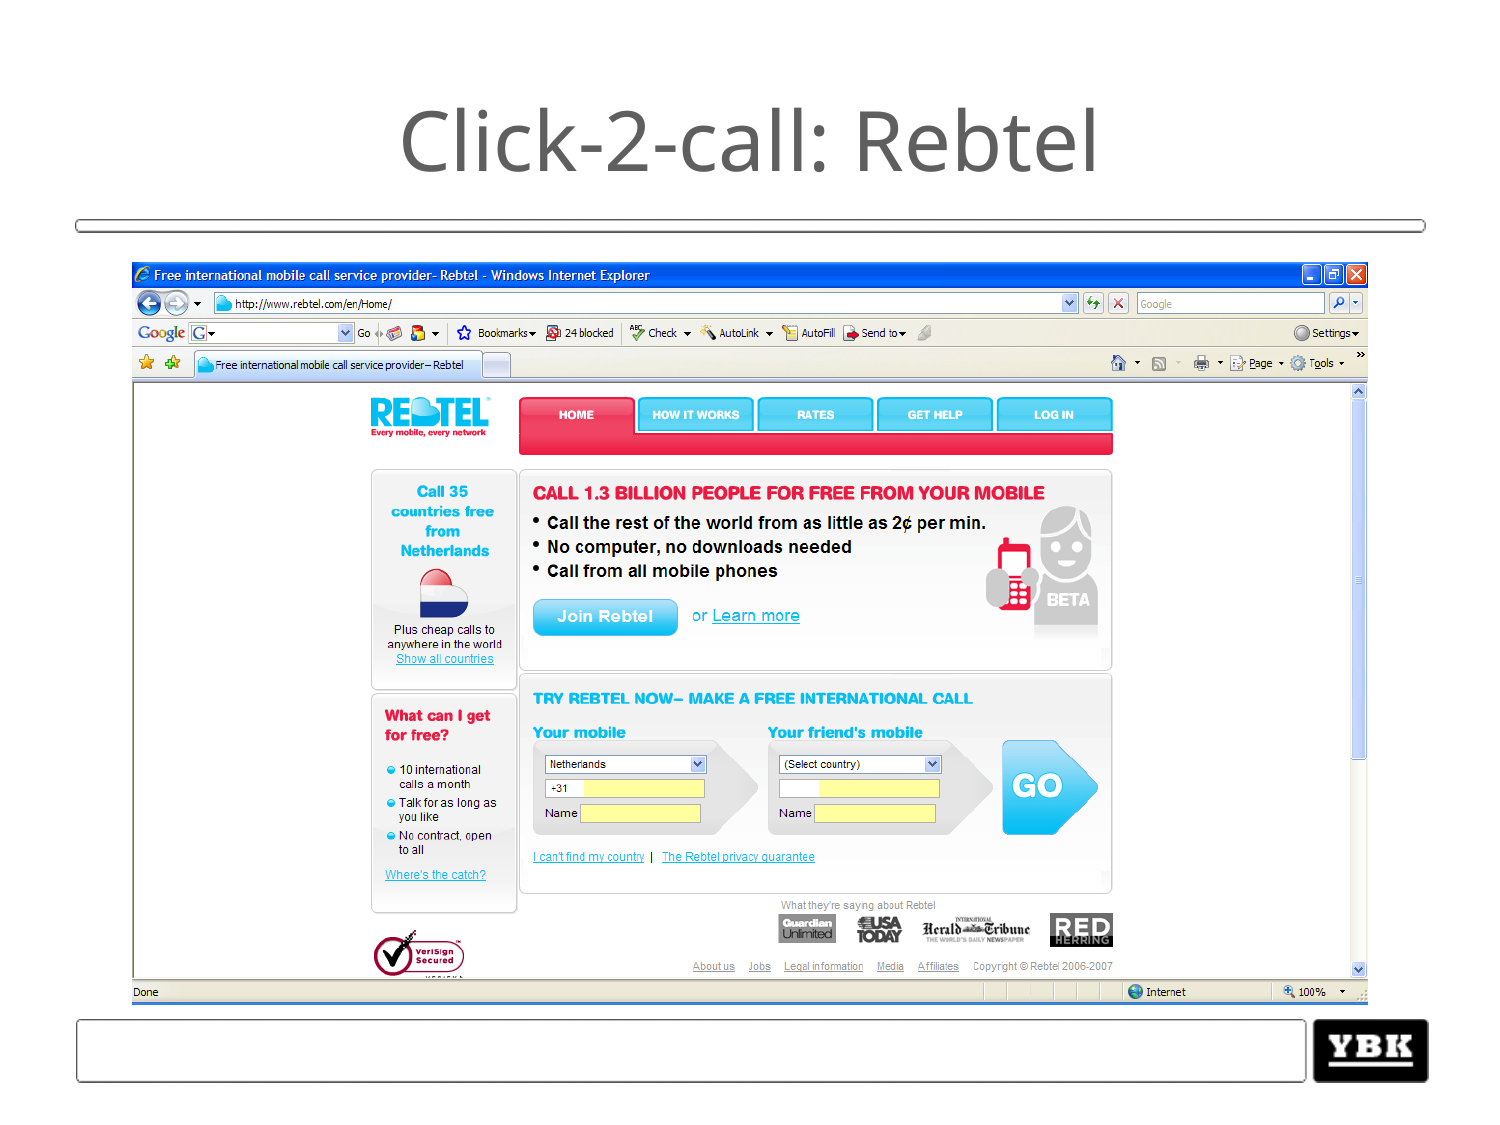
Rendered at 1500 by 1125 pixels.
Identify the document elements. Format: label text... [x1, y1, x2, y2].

picture [76, 1019, 1429, 1083]
title Click-2-call: Rebtel [75, 45, 1426, 233]
picture [132, 262, 1368, 1005]
